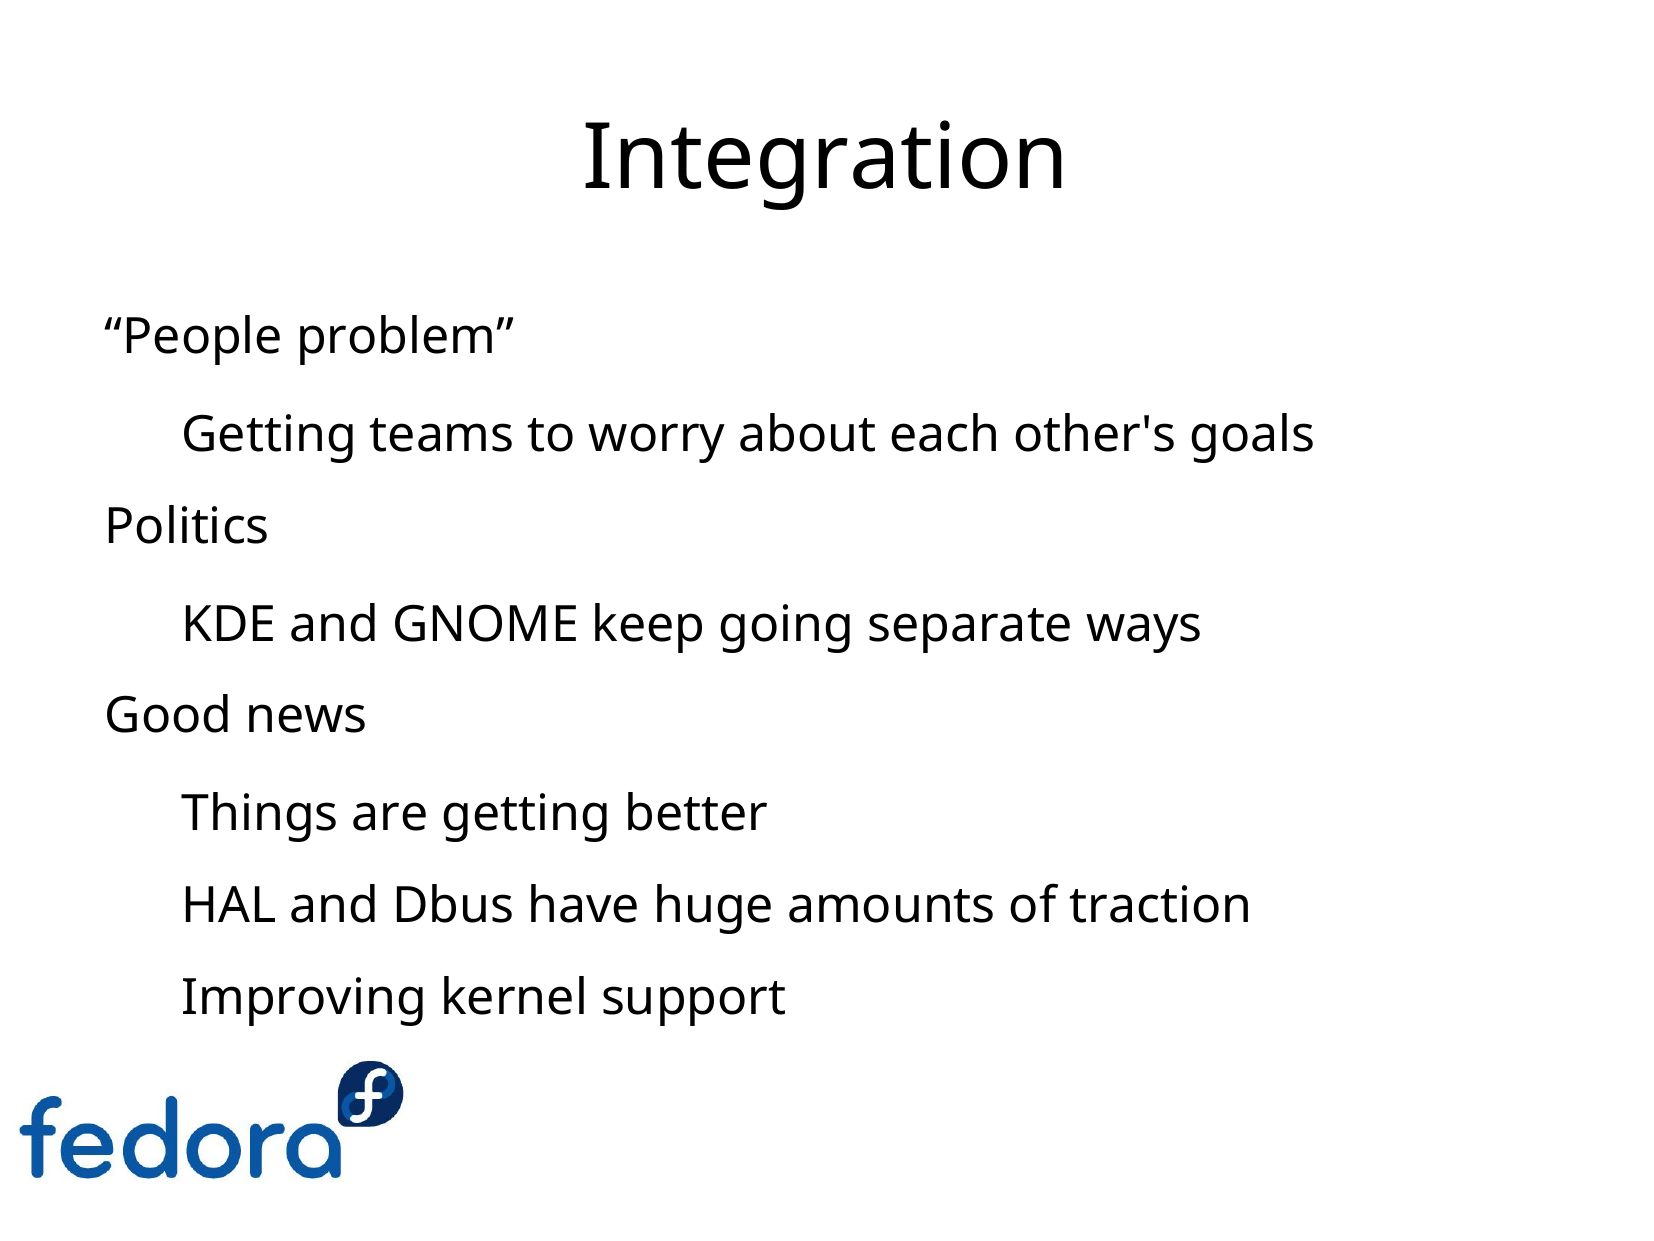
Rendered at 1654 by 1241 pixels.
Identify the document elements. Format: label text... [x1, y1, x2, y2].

title Integration [82, 49, 1571, 257]
list “People problem” Getting teams to worry about each other's goals Politics KDE and GNOME keep going separate ways Good news Things are getting better HAL and Dbus have huge amounts of traction Improving kernel support [86, 300, 1576, 976]
picture [11, 1049, 413, 1199]
